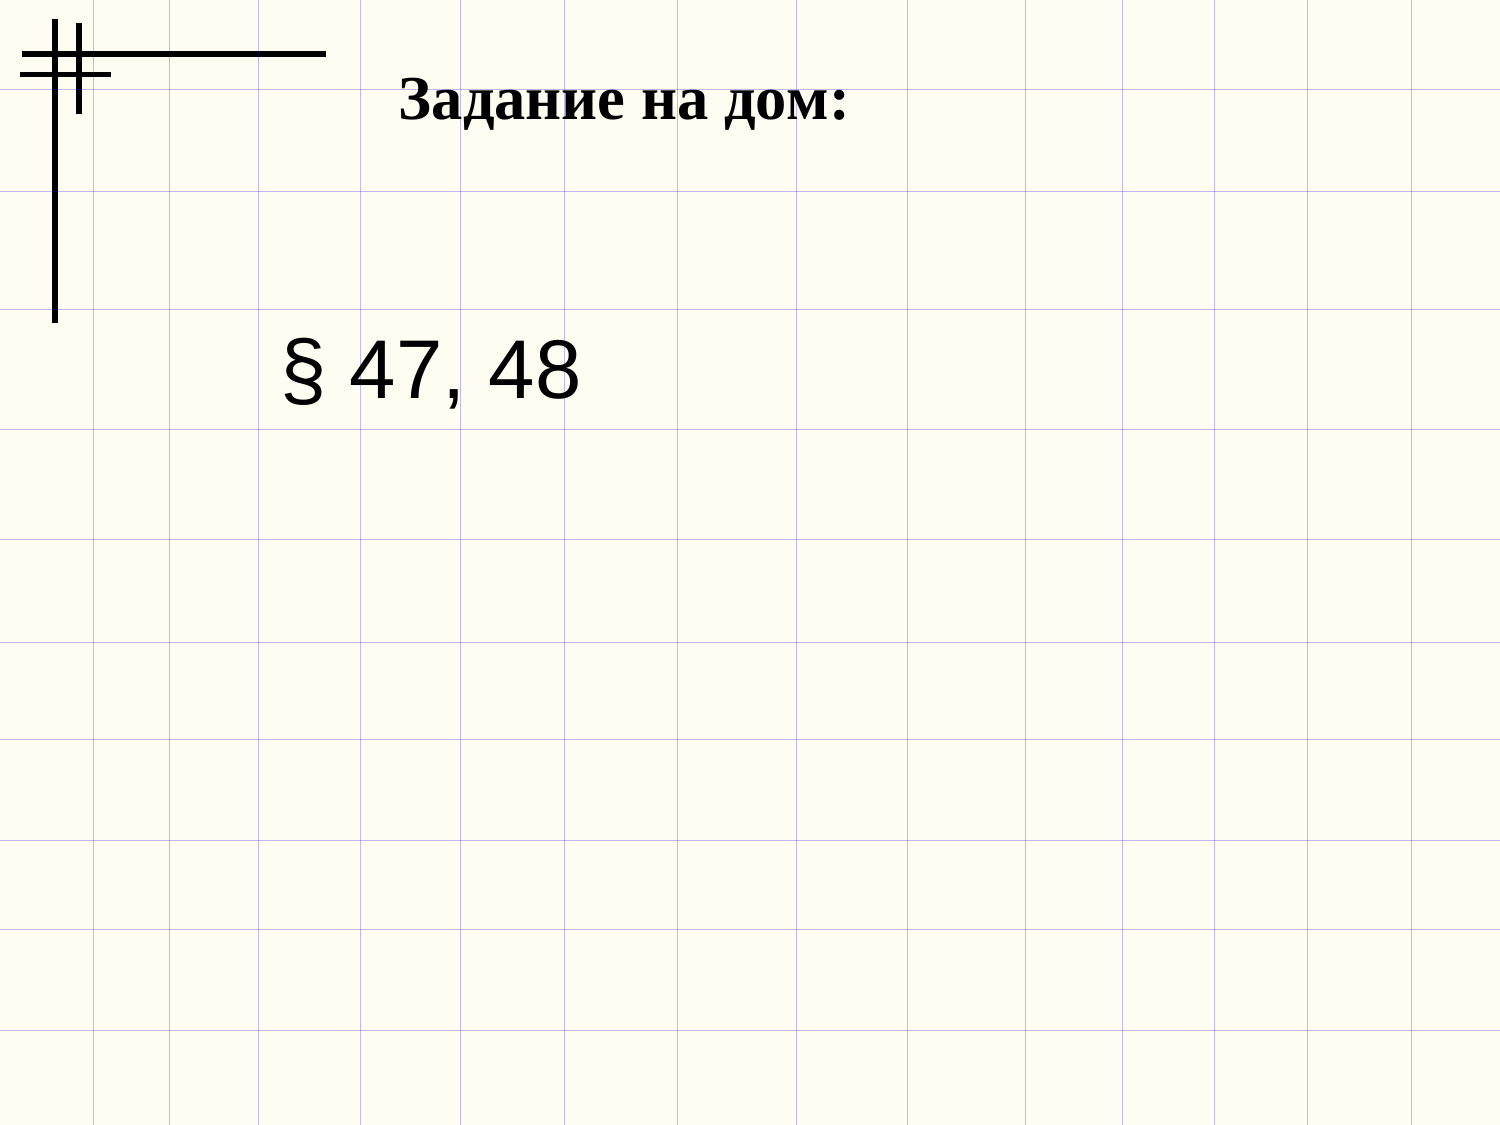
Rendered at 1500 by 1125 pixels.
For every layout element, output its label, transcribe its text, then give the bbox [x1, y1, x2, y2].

title Задание на дом: [354, 49, 1426, 127]
text_box § 47, 48 [265, 308, 1222, 443]
